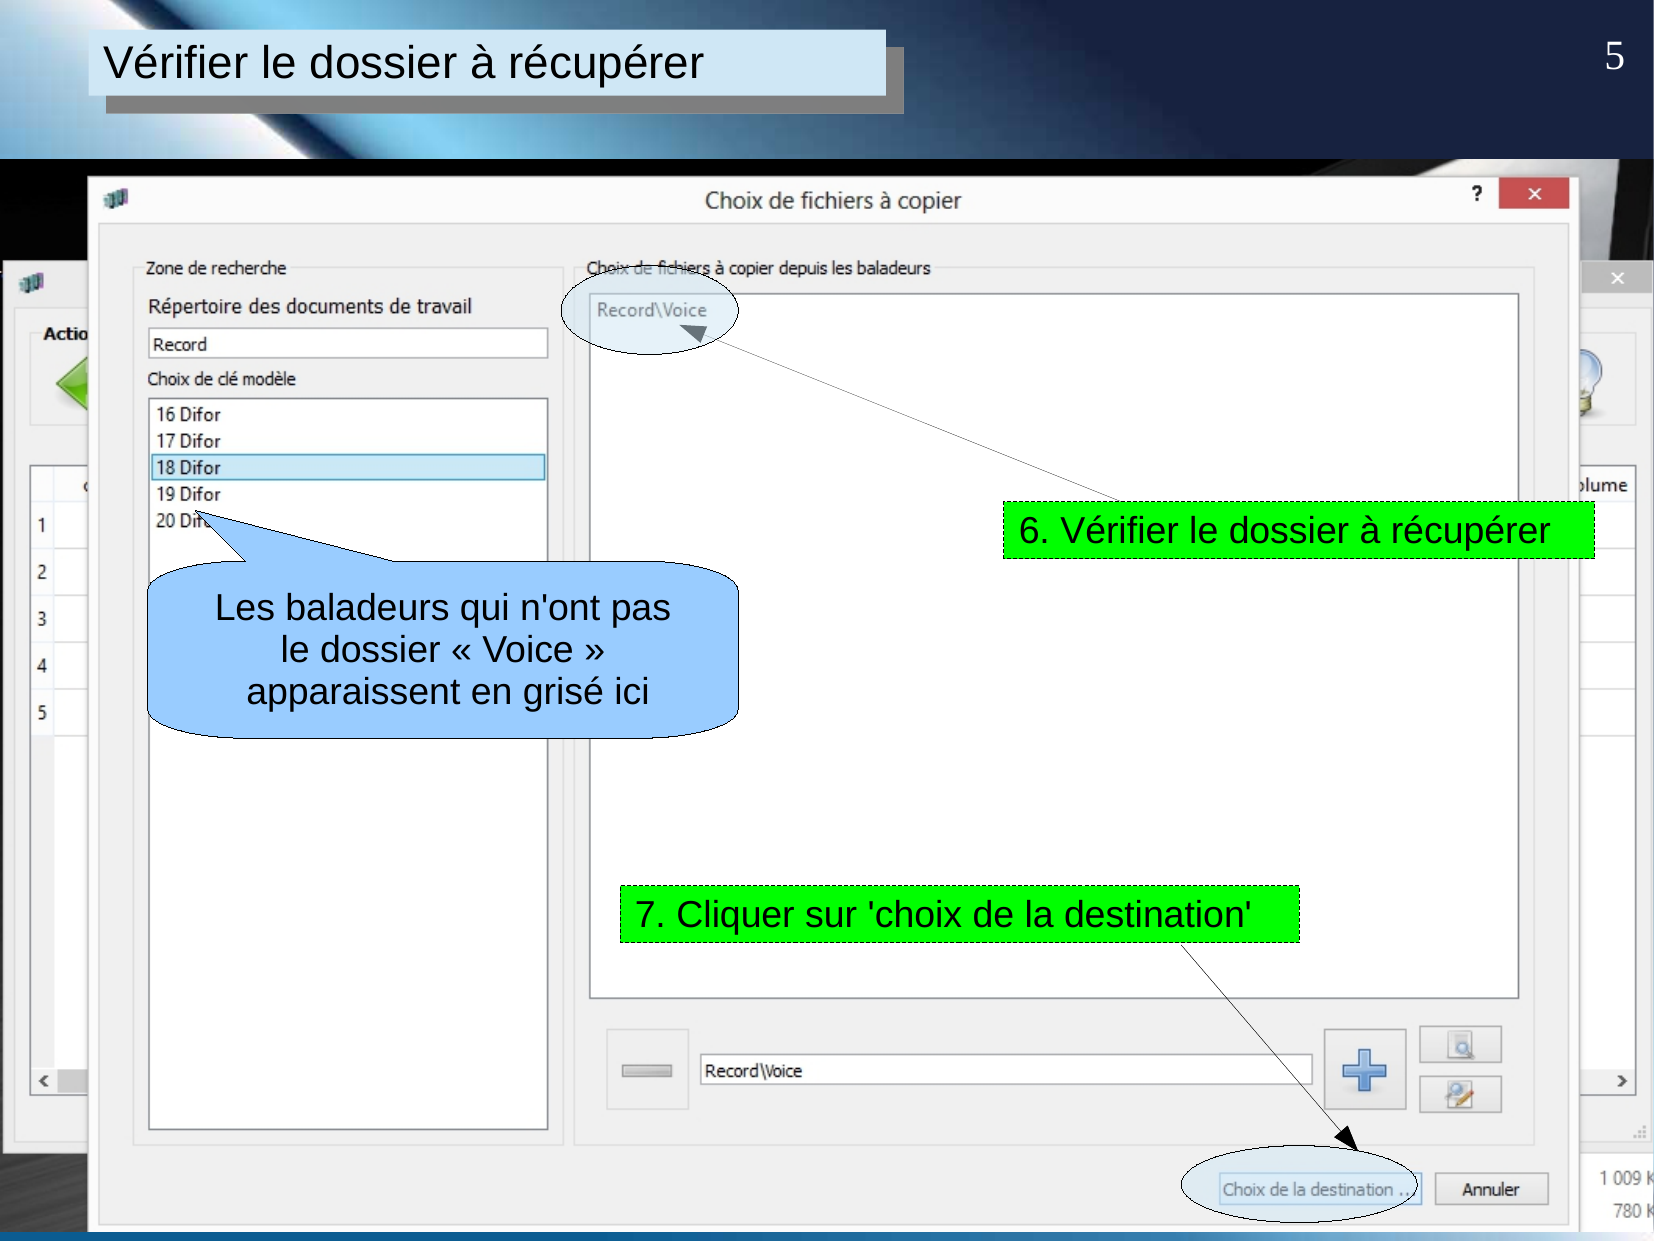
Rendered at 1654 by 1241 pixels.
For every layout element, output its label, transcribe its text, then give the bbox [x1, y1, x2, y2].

text_box Les baladeurs qui n'ont pas le dossier « Voice » apparaissent en grisé ici [147, 510, 739, 739]
text_box 6. Vérifier le dossier à récupérer [1003, 501, 1595, 559]
text_box 7. Cliquer sur 'choix de la destination' [620, 885, 1300, 943]
text_box [561, 265, 739, 355]
picture [0, 0, 1654, 1241]
text_box [1181, 1145, 1418, 1223]
text_box Vérifier le dossier à récupérer [88, 29, 886, 96]
